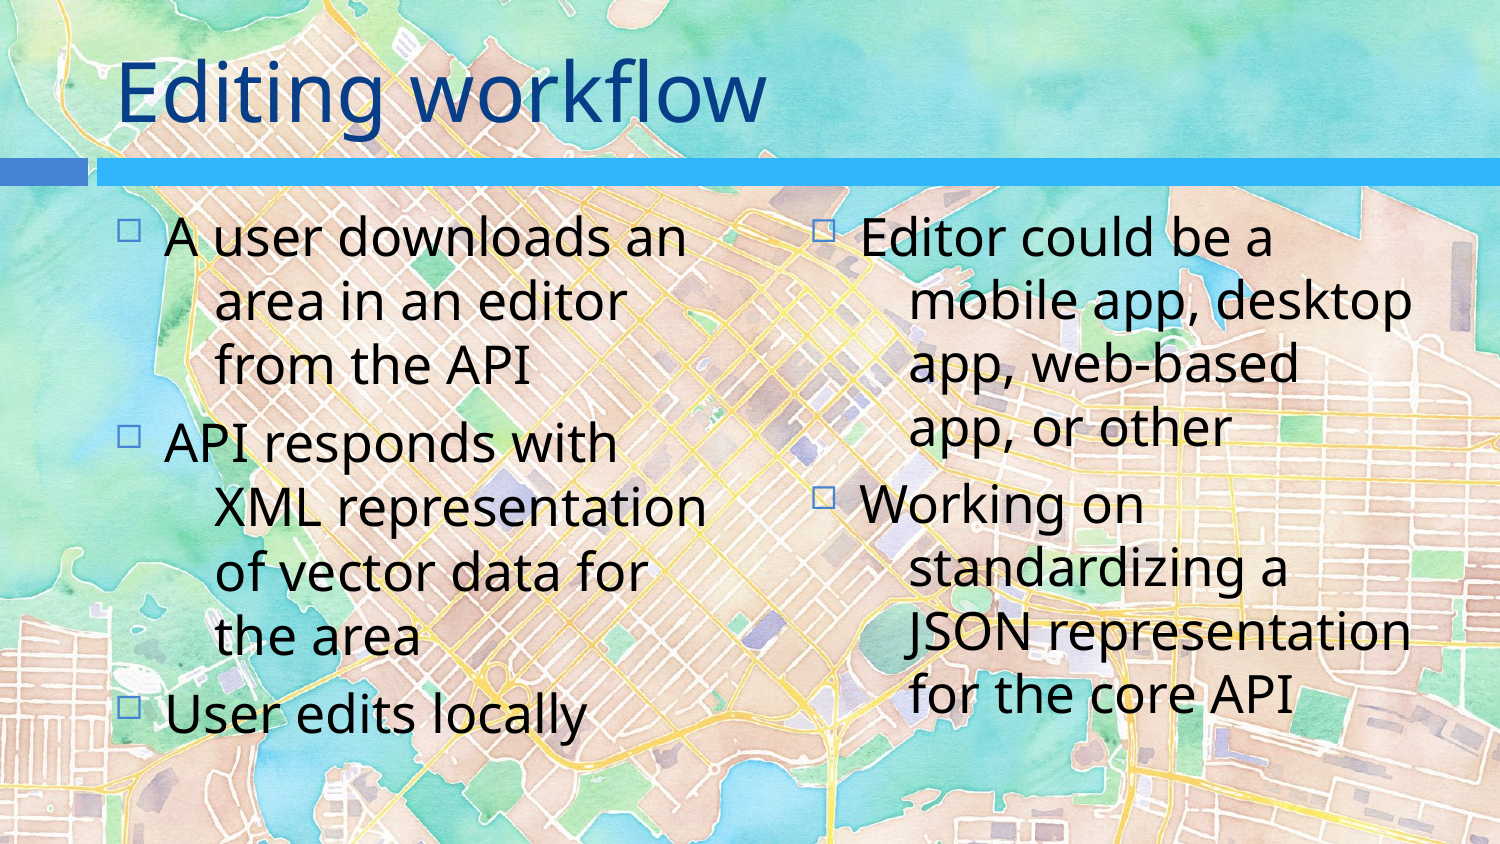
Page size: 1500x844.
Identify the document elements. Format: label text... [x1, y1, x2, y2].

list A user downloads an area in an editor from the API API responds with XML representation of vector data for the area User edits locally [99, 195, 738, 759]
list Editor could be a mobile app, desktop app, web-based app, or other Working on standardizing a JSON representation for the core API [794, 195, 1433, 759]
title Editing workflow [99, 28, 1438, 151]
